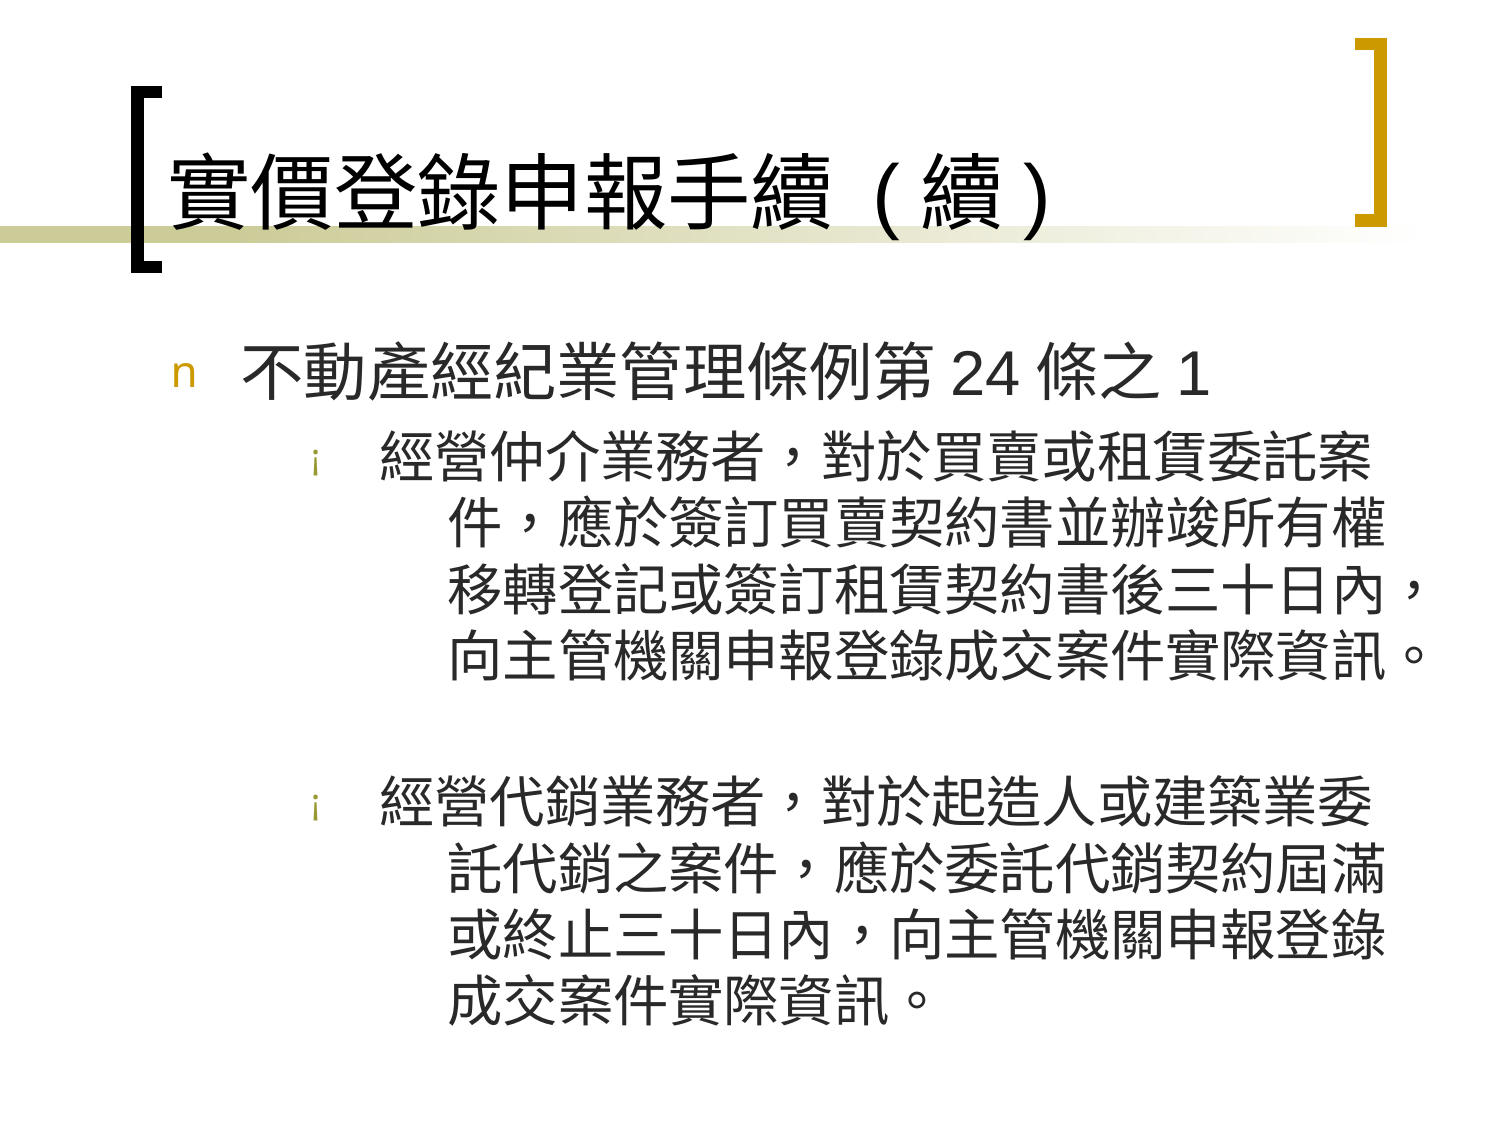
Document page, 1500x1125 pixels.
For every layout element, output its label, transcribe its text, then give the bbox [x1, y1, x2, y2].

list 不動產經紀業管理條例第24條之1 經營仲介業務者，對於買賣或租賃委託案件，應於簽訂買賣契約書並辦竣所有權移轉登記或簽訂租賃契約書後三十日內，向主管機關申報登錄成交案件實際資訊。 經營代銷業務者，對於起造人或建築業委託代銷之案件，應於委託代銷契約屆滿或終止三十日內，向主管機關申報登錄成交案件實際資訊。 [155, 324, 1413, 1047]
title 實價登錄申報手續 (續) [152, 15, 1328, 248]
